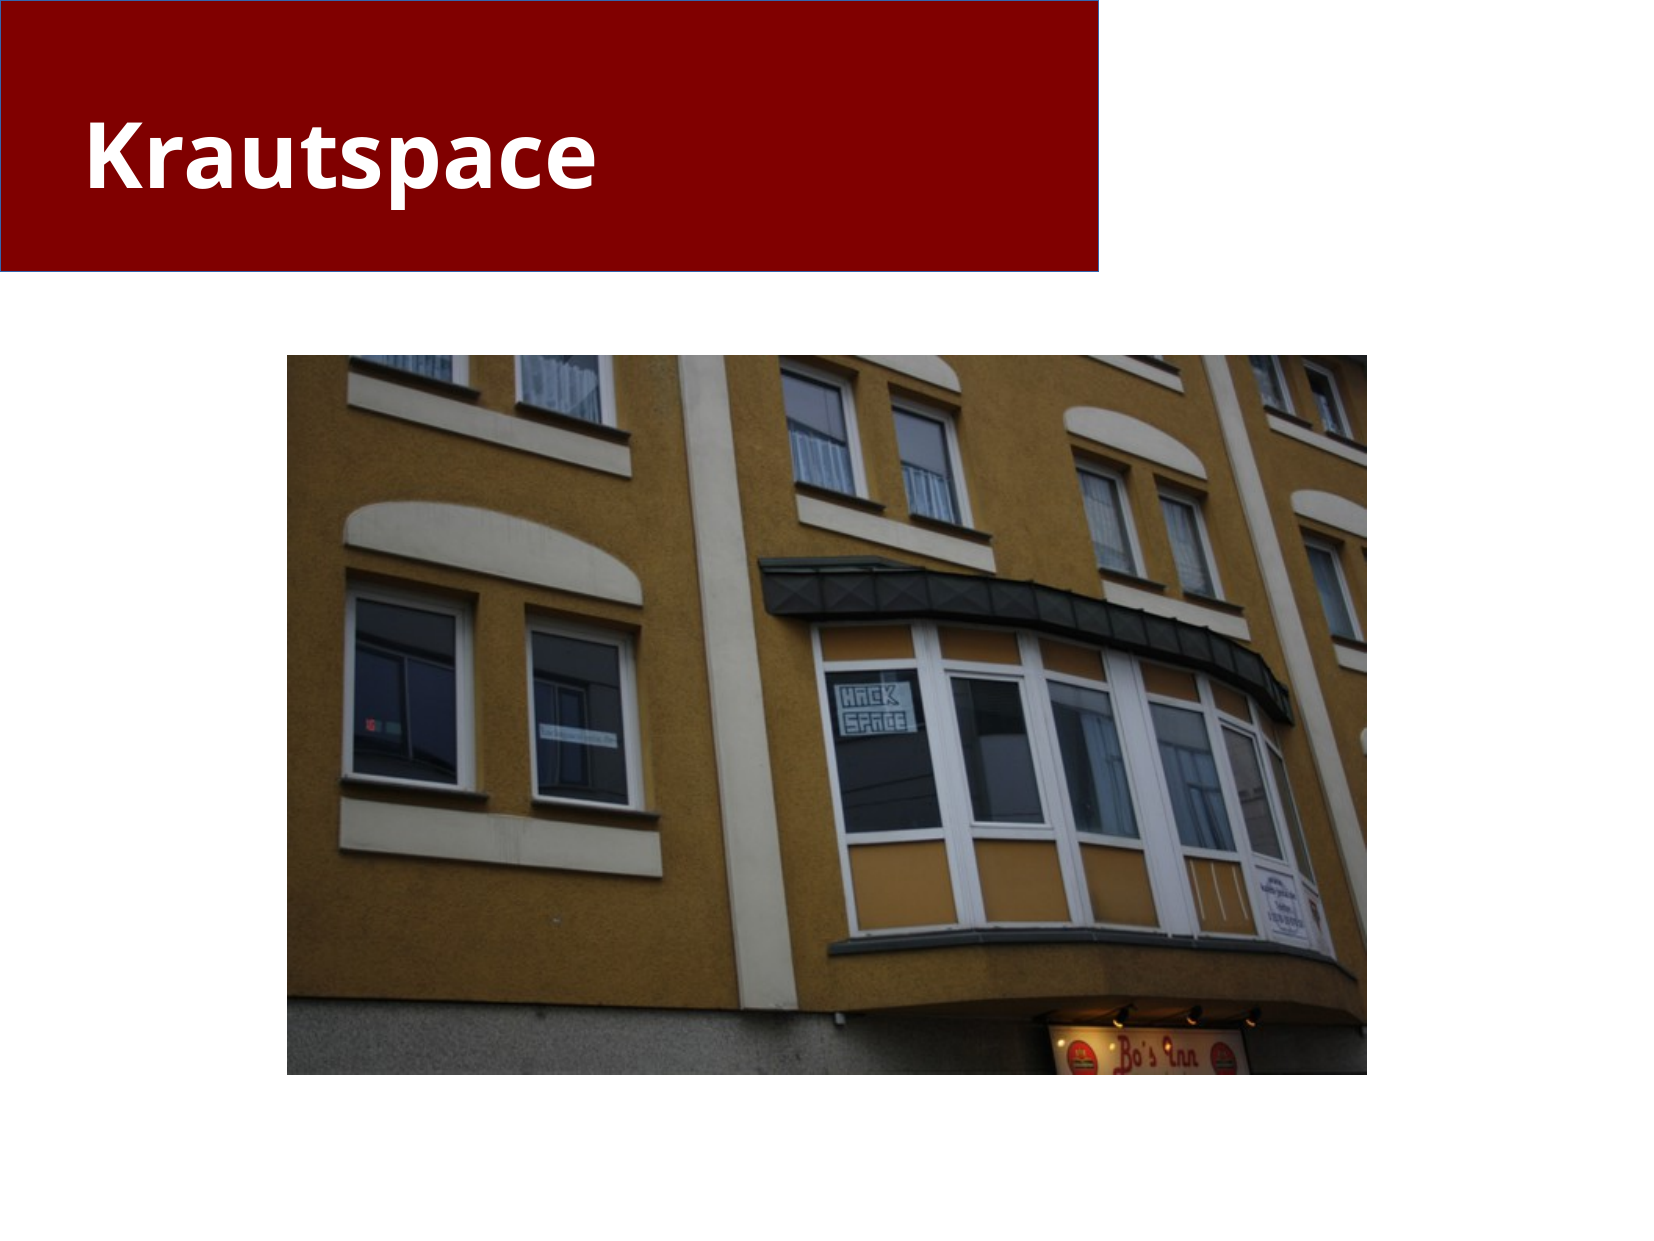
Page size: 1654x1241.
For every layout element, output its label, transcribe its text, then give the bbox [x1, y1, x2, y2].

picture [287, 355, 1367, 1075]
title Krautspace [82, 49, 1028, 257]
